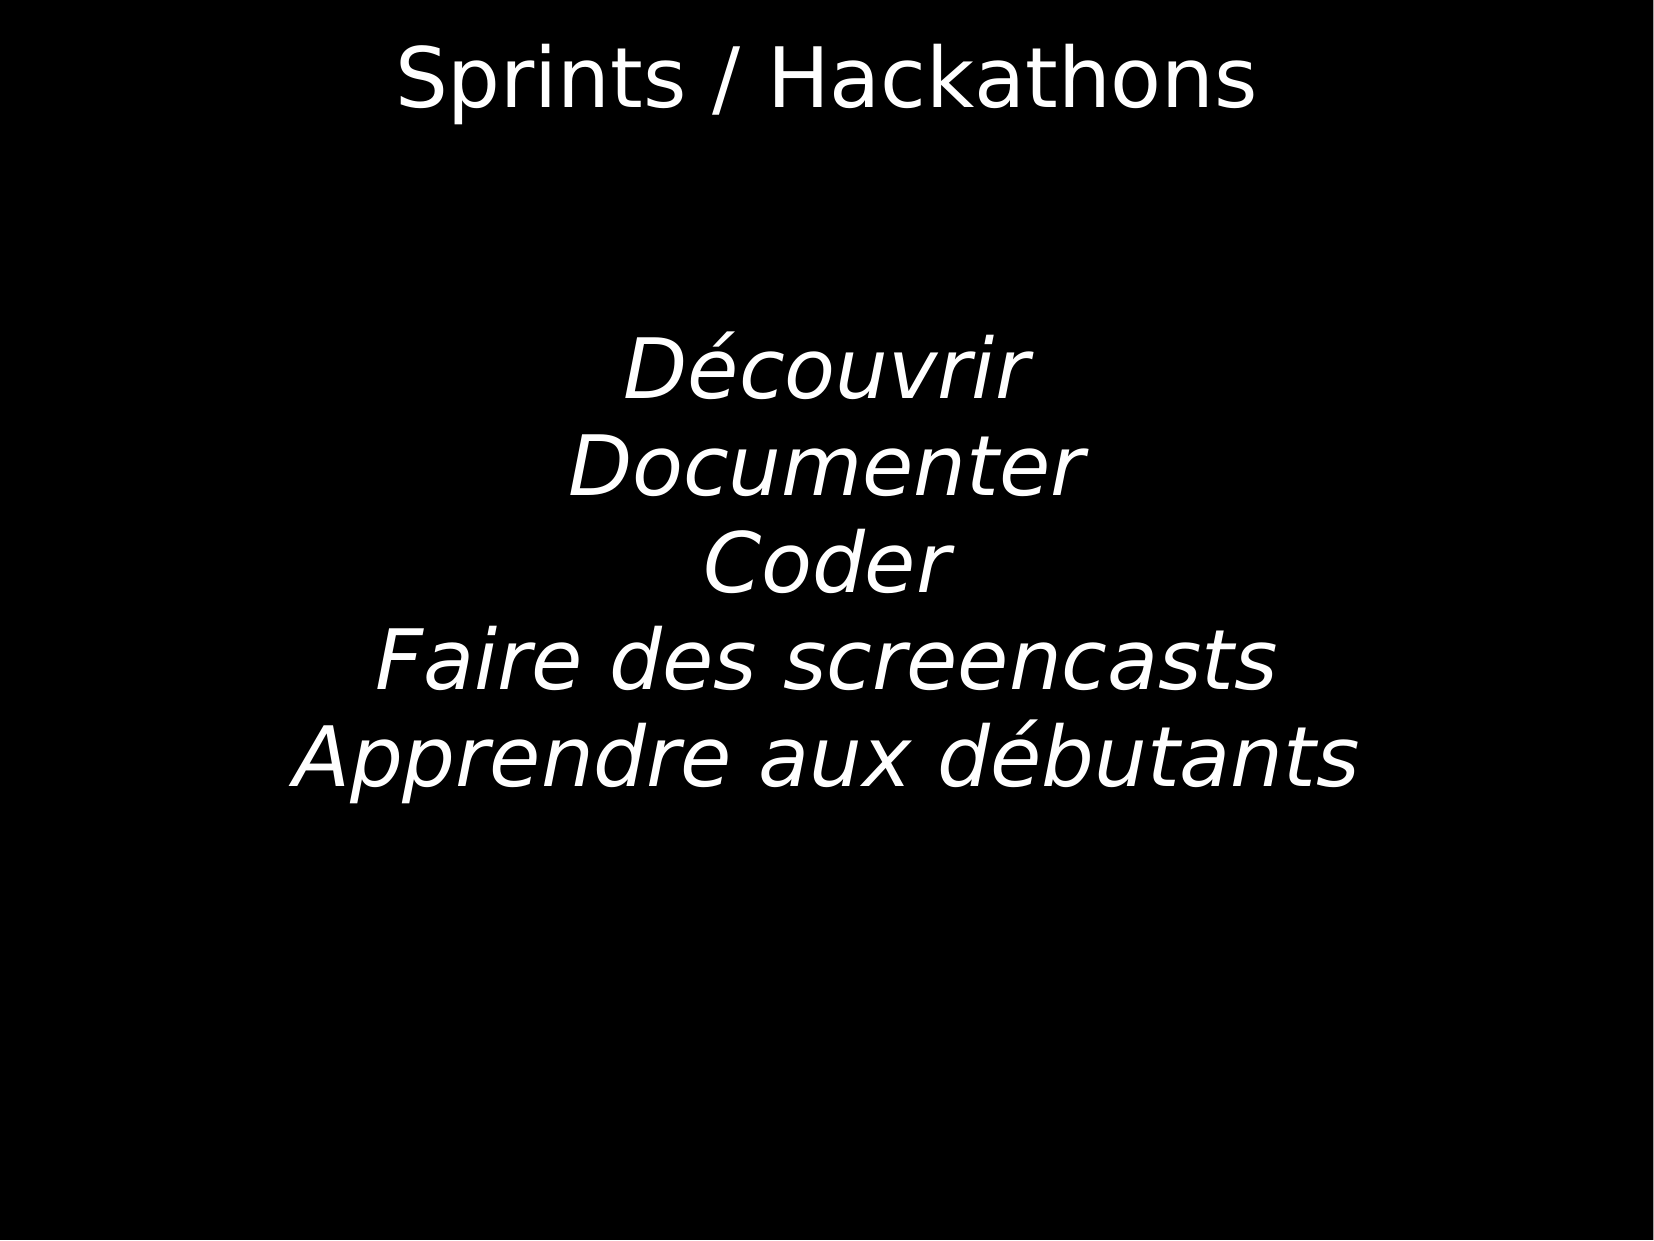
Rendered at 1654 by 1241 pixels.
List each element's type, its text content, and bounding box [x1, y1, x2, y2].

text_box Sprints / Hackathons Découvrir Documenter Coder Faire des screencasts Apprendre aux débutants [0, 22, 1654, 1241]
